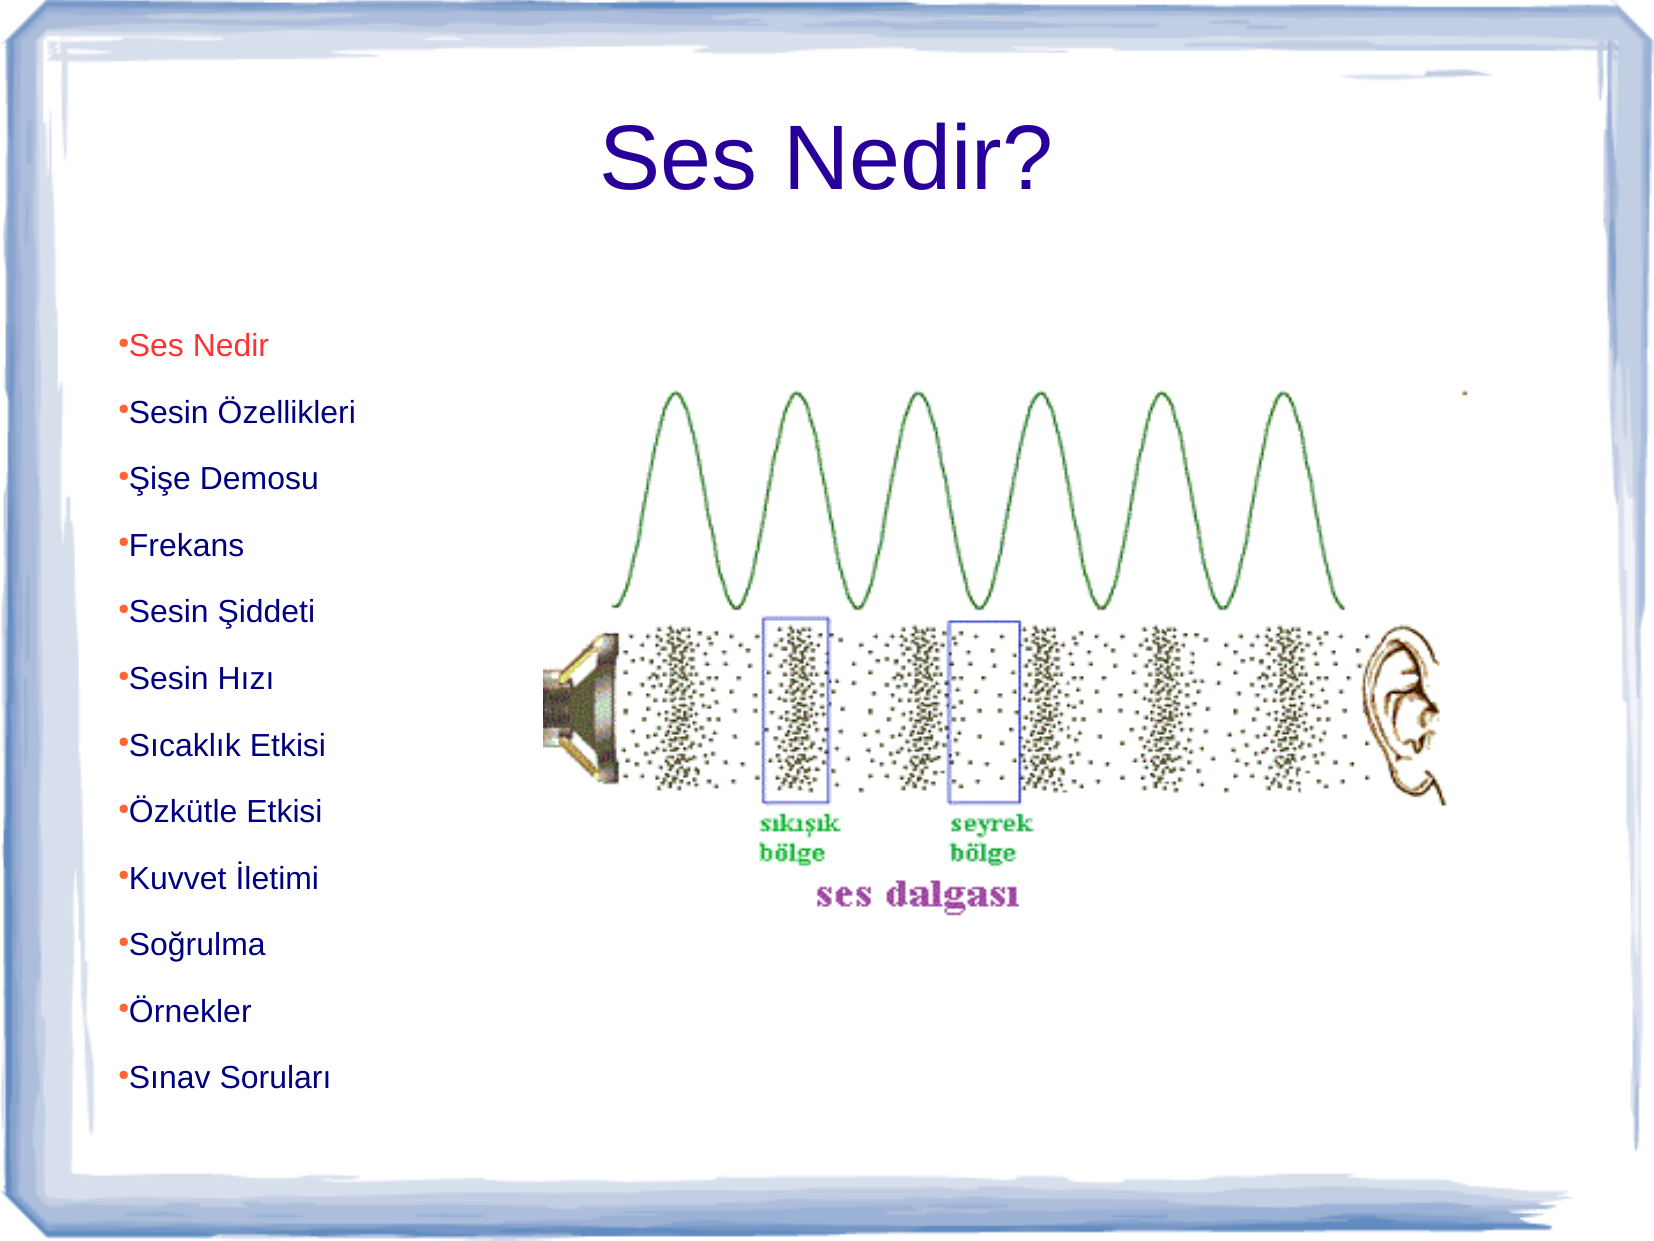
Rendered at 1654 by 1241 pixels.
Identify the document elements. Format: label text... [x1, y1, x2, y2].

picture [543, 389, 1477, 922]
list Ses Nedir Sesin Özellikleri Şişe Demosu Frekans Sesin Şiddeti Sesin Hızı Sıcaklık Etkisi Özkütle Etkisi Kuvvet İletimi Soğrulma Örnekler Sınav Soruları [118, 324, 438, 1097]
title Ses Nedir? [82, 49, 1571, 257]
